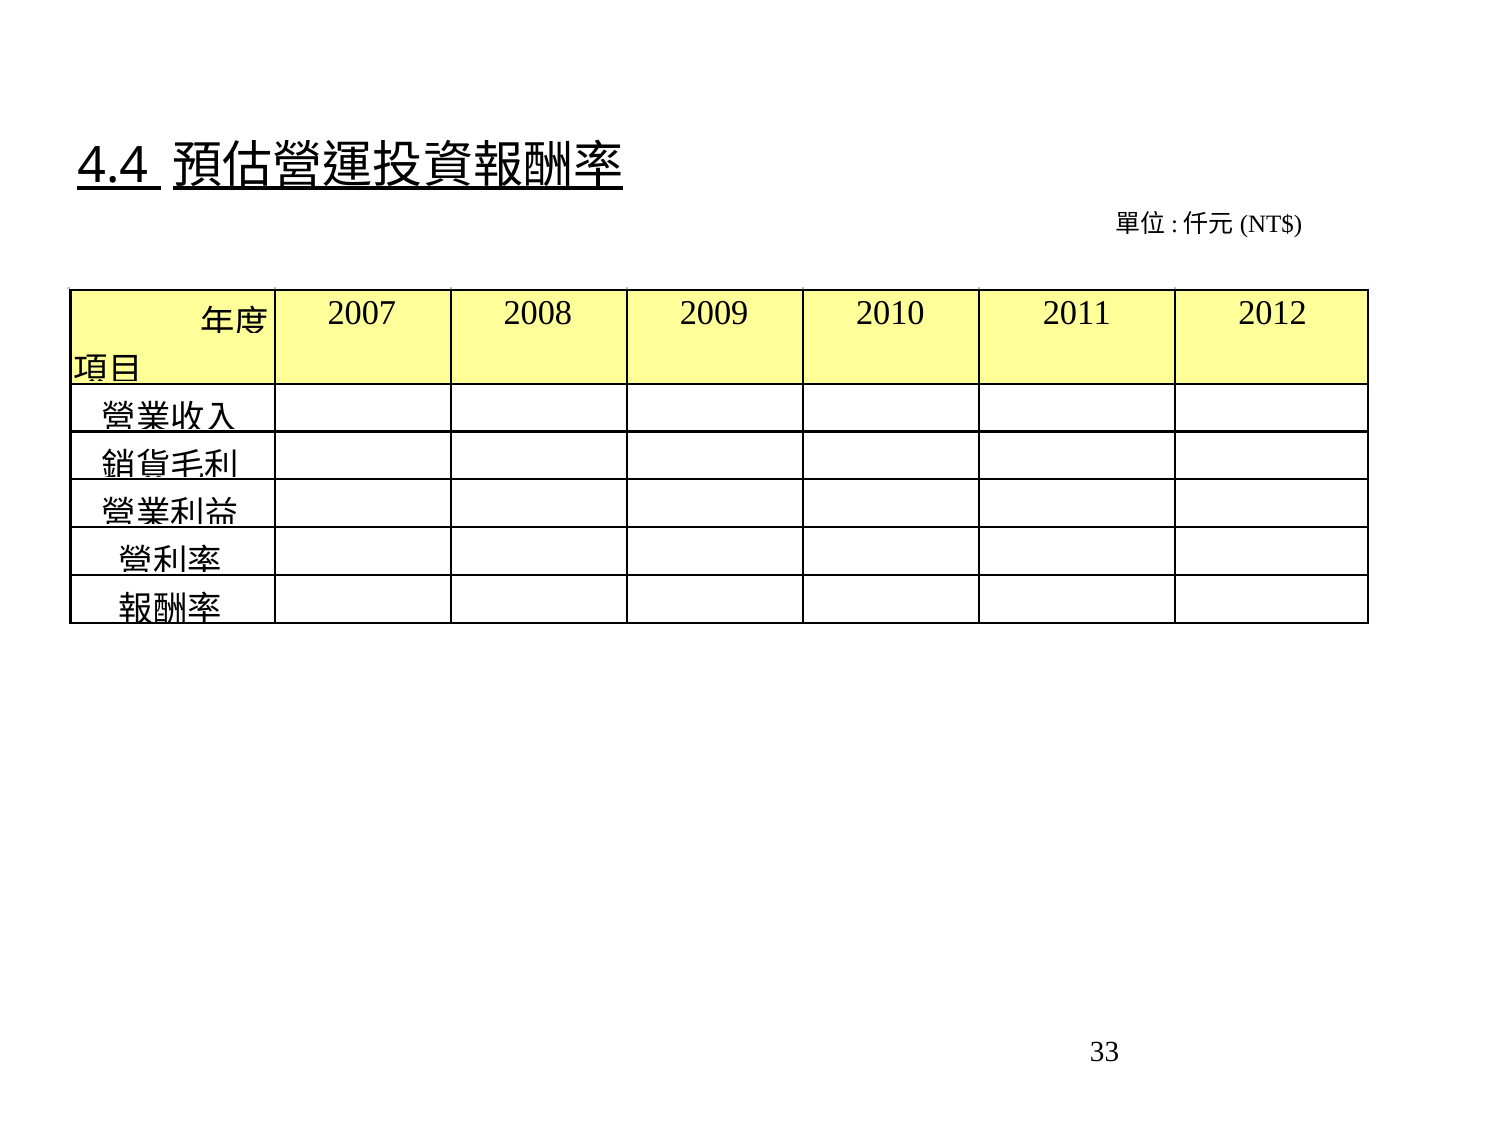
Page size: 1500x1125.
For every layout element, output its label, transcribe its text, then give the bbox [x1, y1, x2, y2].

chart [67, 287, 1372, 627]
text_box 33 [1074, 1025, 1388, 1101]
text_box 4.4 預估營運投資報酬率 [62, 125, 638, 200]
text_box 單位:仟元(NT$) [1100, 200, 1307, 246]
